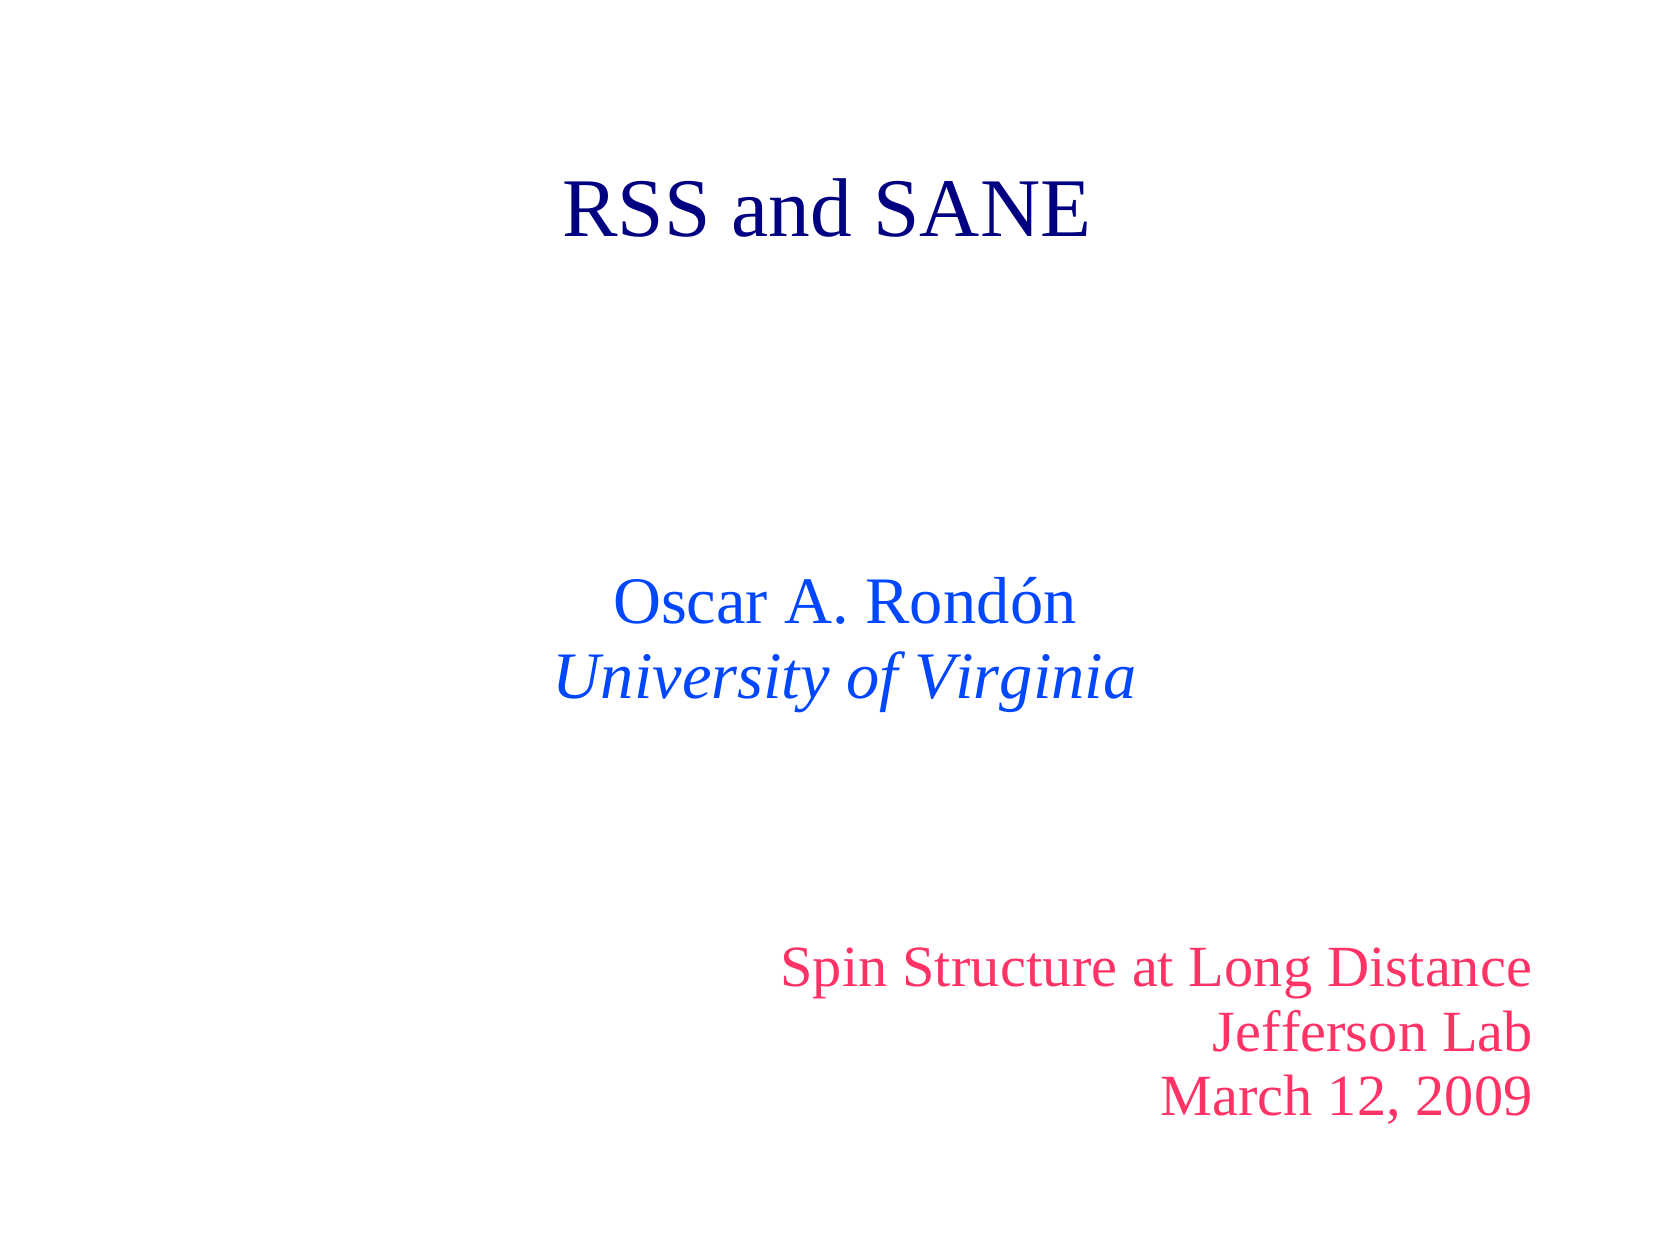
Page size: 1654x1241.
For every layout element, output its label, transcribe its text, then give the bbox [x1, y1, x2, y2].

title RSS and SANE [121, 104, 1534, 312]
subtitle Oscar A. Rondón University of Virginia Spin Structure at Long Distance Jefferson Lab March 12, 2009 [121, 342, 1534, 1129]
